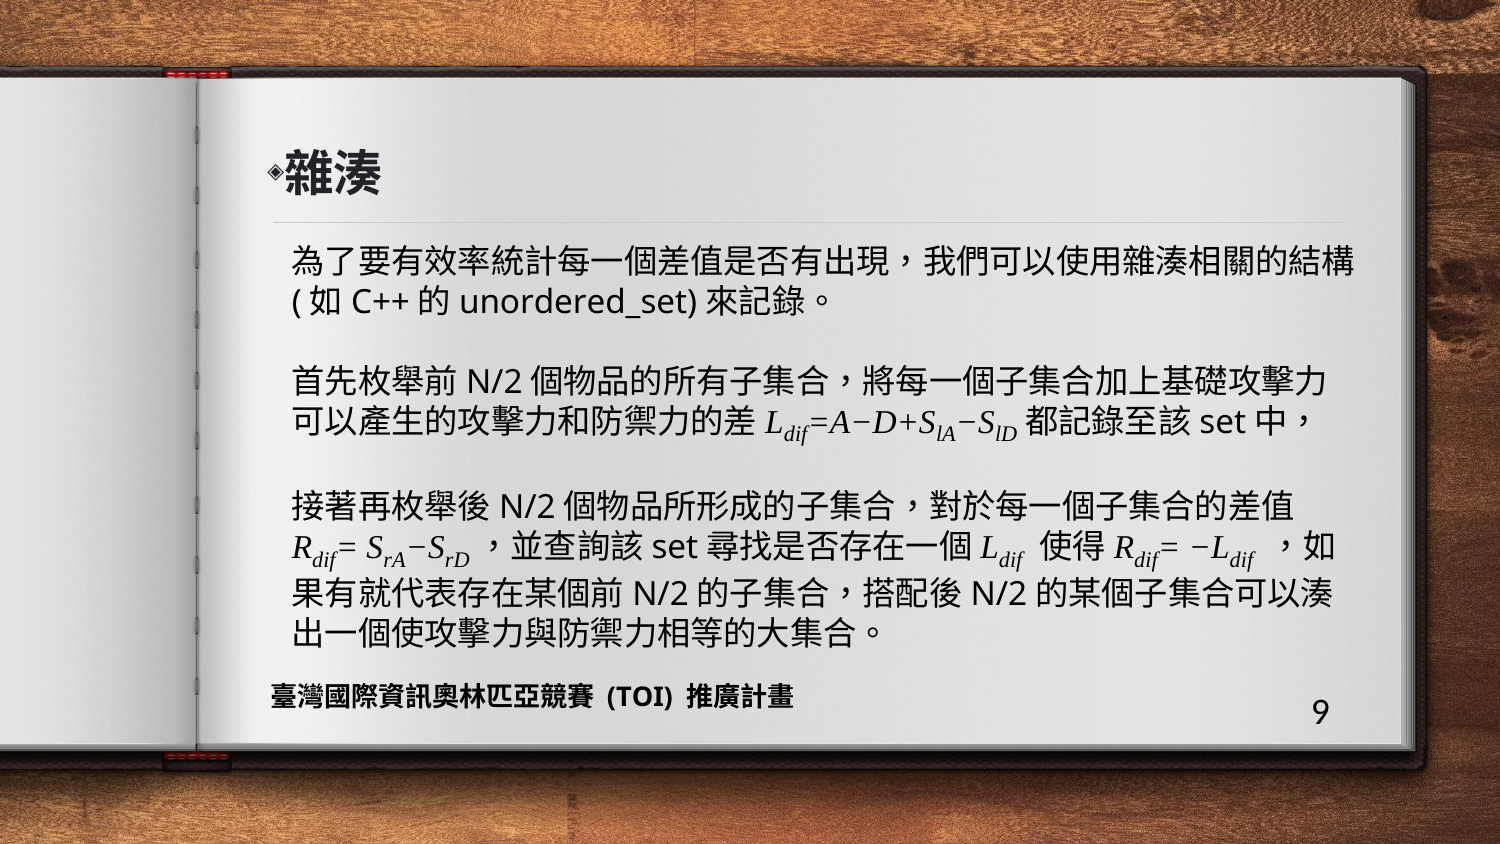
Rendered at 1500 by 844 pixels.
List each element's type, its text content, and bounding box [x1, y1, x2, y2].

text_box [1295, 672, 1386, 737]
text_box 為了要有效率統計每一個差值是否有出現，我們可以使用雜湊相關的結構(如C++的unordered_set)來記錄。 首先枚舉前N/2個物品的所有子集合，將每一個子集合加上基礎攻擊力可以產生的攻擊力和防禦力的差Ldif=A−D+SlA−SlD都記錄至該set中， 接著再枚舉後N/2個物品所形成的子集合，對於每一個子集合的差值Rdif= SrA−SrD，並查詢該set尋找是否存在一個Ldif 使得Rdif= −Ldif ，如果有就代表存在某個前N/2的子集合，搭配後N/2的某個子集合可以湊出一個使攻擊力與防禦力相等的大集合。 [276, 232, 1374, 652]
list 雜湊 [252, 126, 1194, 216]
